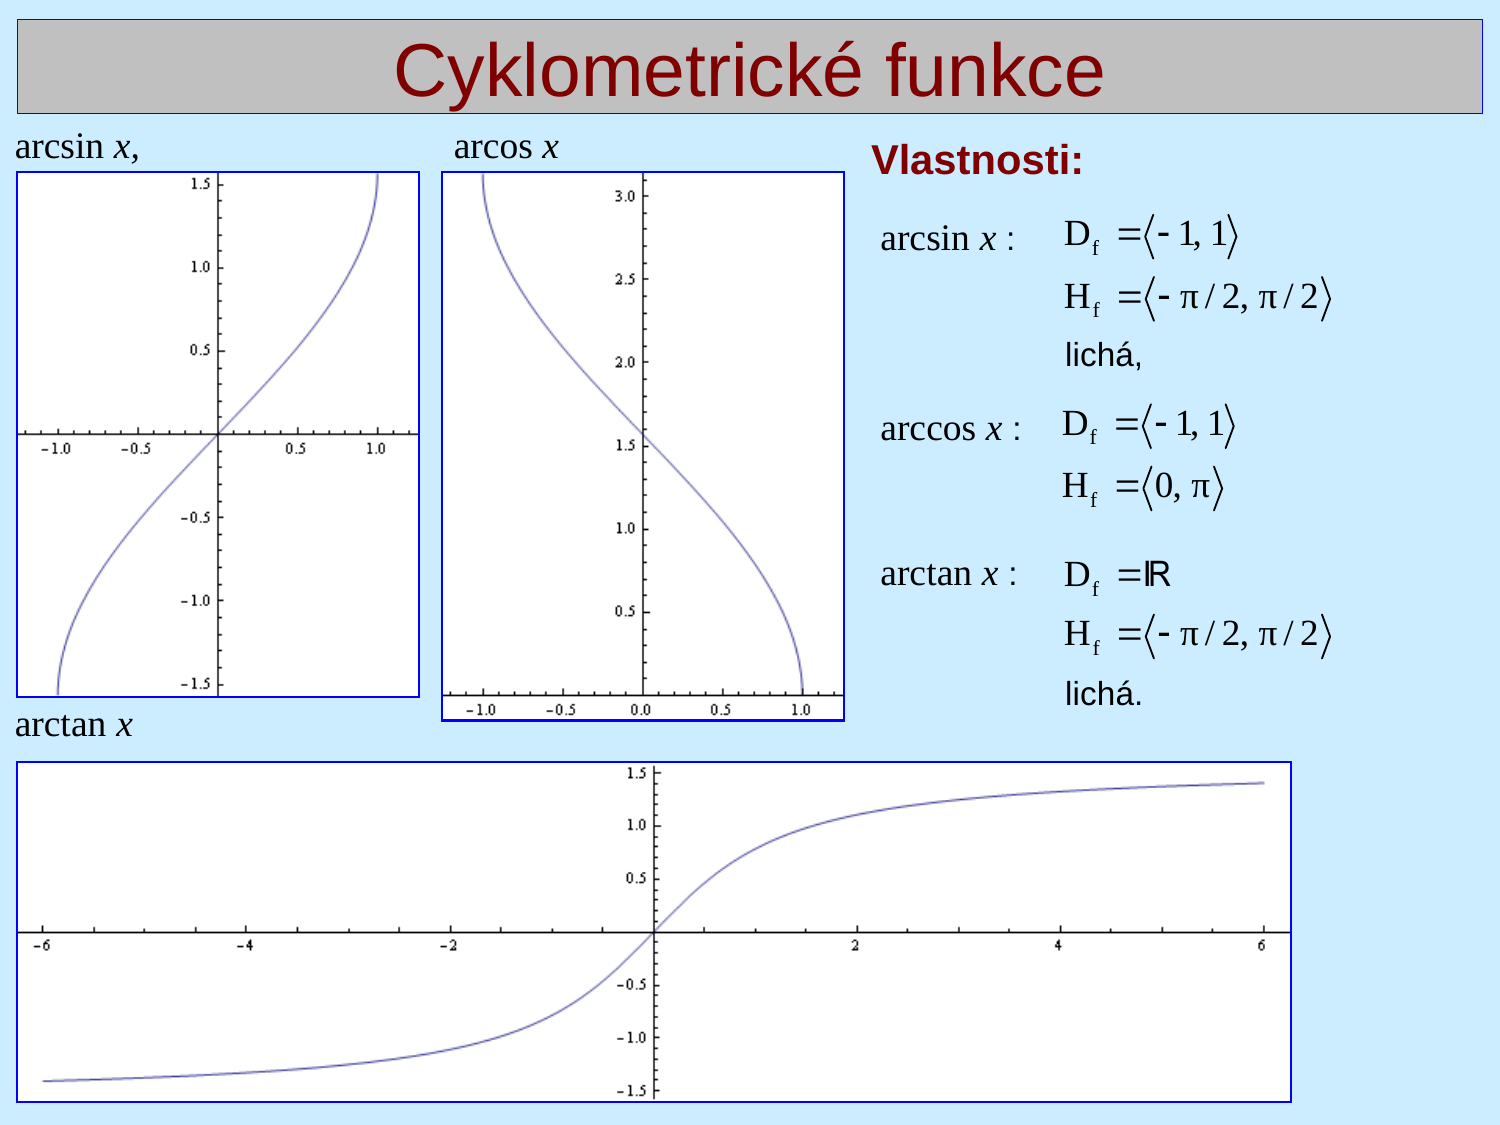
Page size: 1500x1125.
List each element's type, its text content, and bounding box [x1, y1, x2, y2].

text_box Vlastnosti: arcsin x : lichá, arccos x : arctan x : lichá. [856, 185, 1500, 813]
picture [17, 172, 418, 697]
picture [442, 172, 843, 720]
text_box arcsin x, arcos x arctan x [0, 113, 1500, 185]
picture [17, 763, 1290, 1101]
picture [1058, 206, 1338, 330]
title Cyklometrické funkce [17, 19, 1483, 113]
picture [1056, 395, 1242, 519]
picture [1058, 549, 1338, 667]
